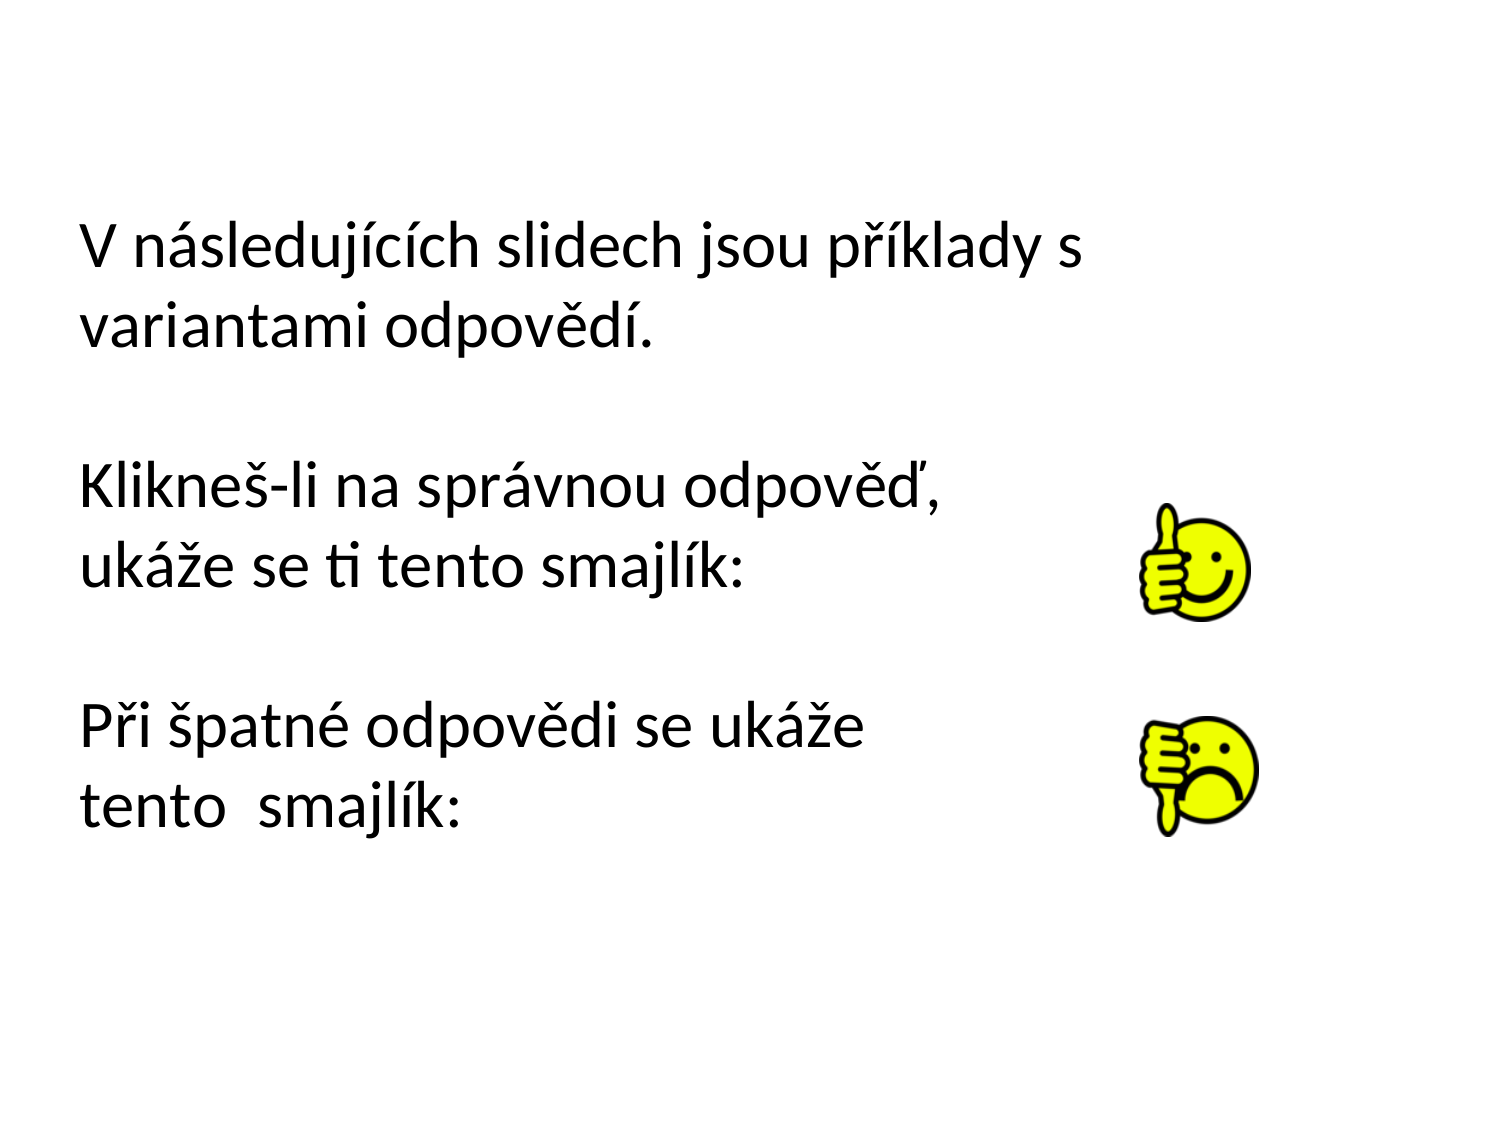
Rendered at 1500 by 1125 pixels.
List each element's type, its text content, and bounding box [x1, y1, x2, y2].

picture [1139, 503, 1251, 622]
text_box V následujících slidech jsou příklady s variantami odpovědí. Klikneš-li na správnou odpověď, ukáže se ti tento smajlík: Při špatné odpovědi se ukáže tento smajlík: [64, 113, 1388, 849]
picture [1139, 716, 1259, 837]
